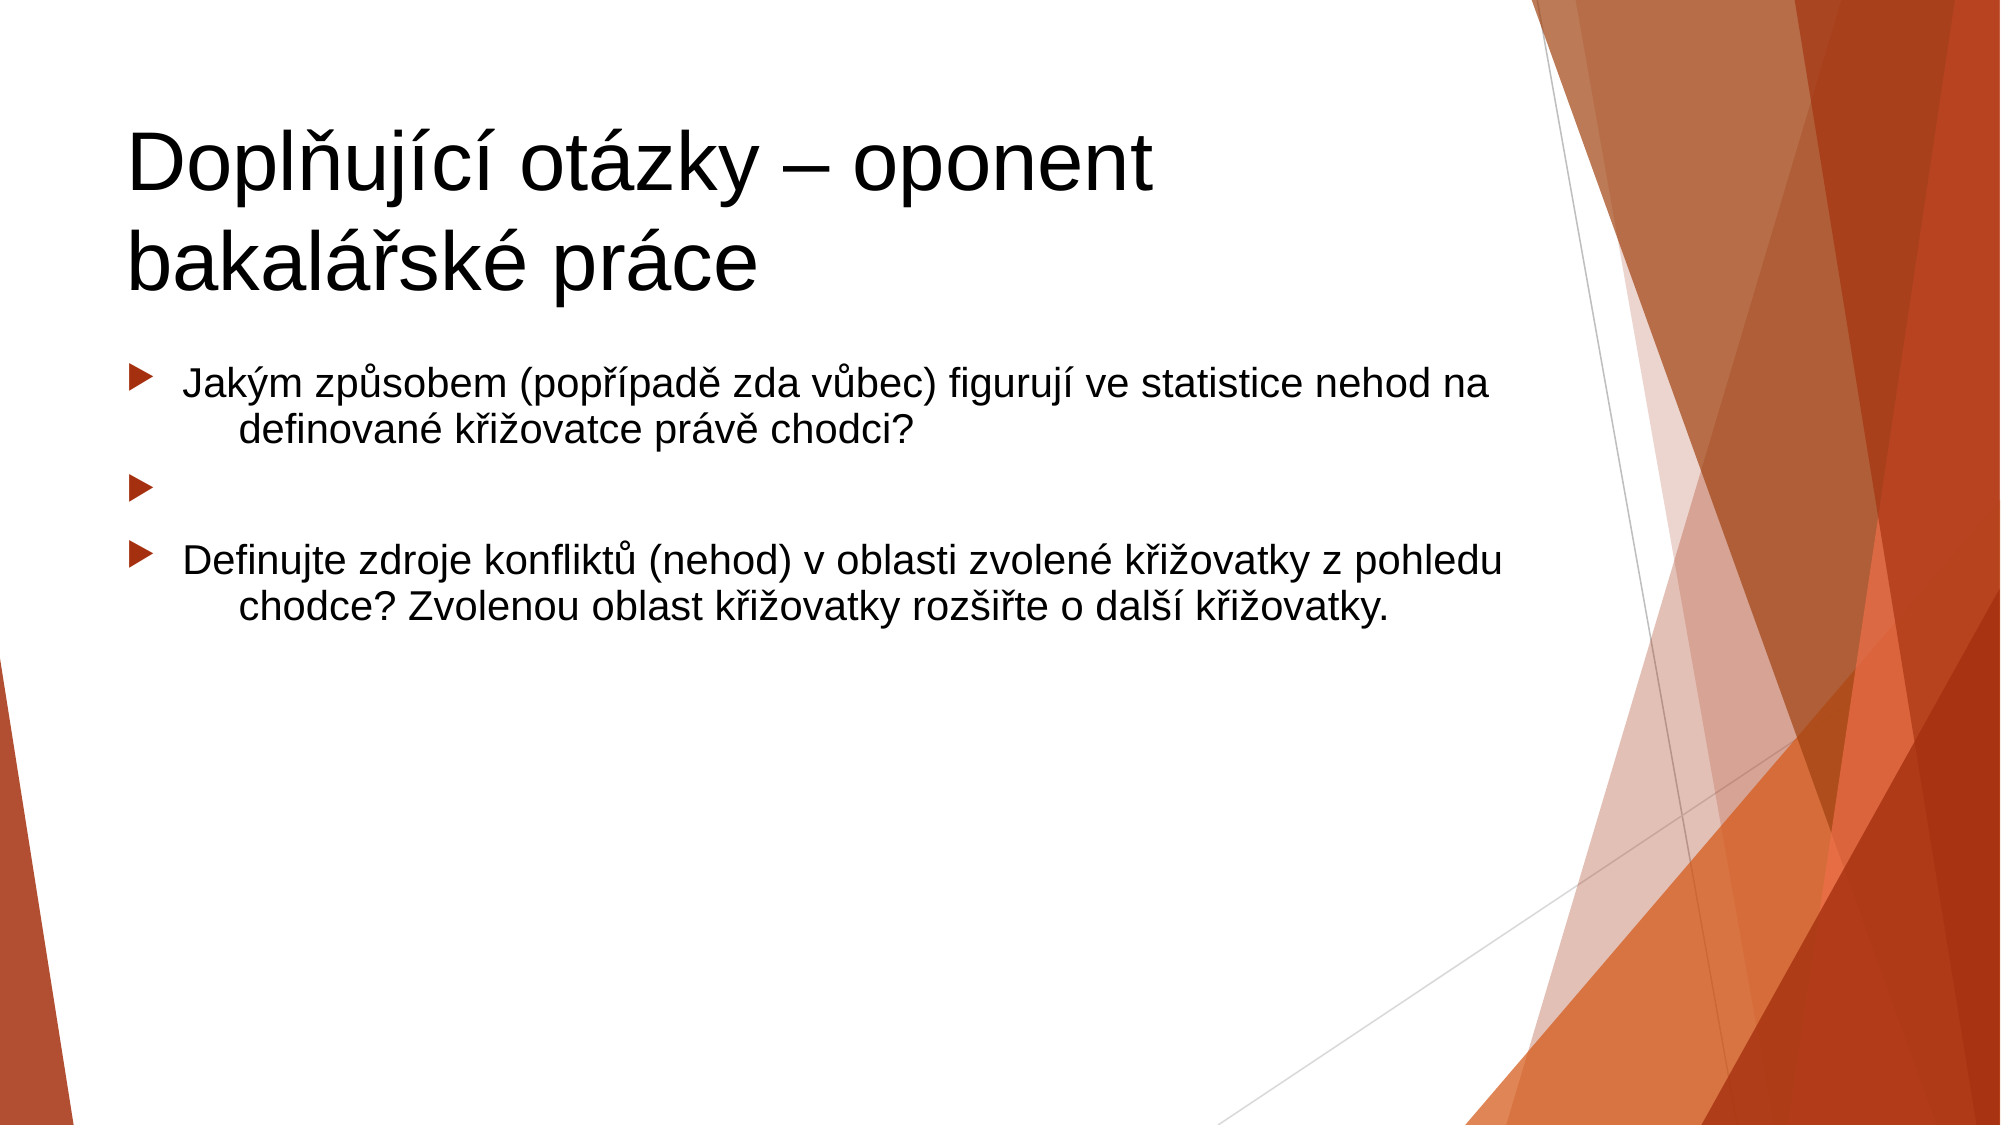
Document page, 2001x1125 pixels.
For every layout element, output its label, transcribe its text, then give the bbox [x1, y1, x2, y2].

title Doplňující otázky – oponent bakalářské práce [111, 99, 1522, 317]
list Jakým způsobem (popřípadě zda vůbec) figurují ve statistice nehod na definované křižovatce právě chodci? Definujte zdroje konfliktů (nehod) v oblasti zvolené křižovatky z pohledu chodce? Zvolenou oblast křižovatky rozšiřte o další křižovatky. [111, 354, 1522, 992]
